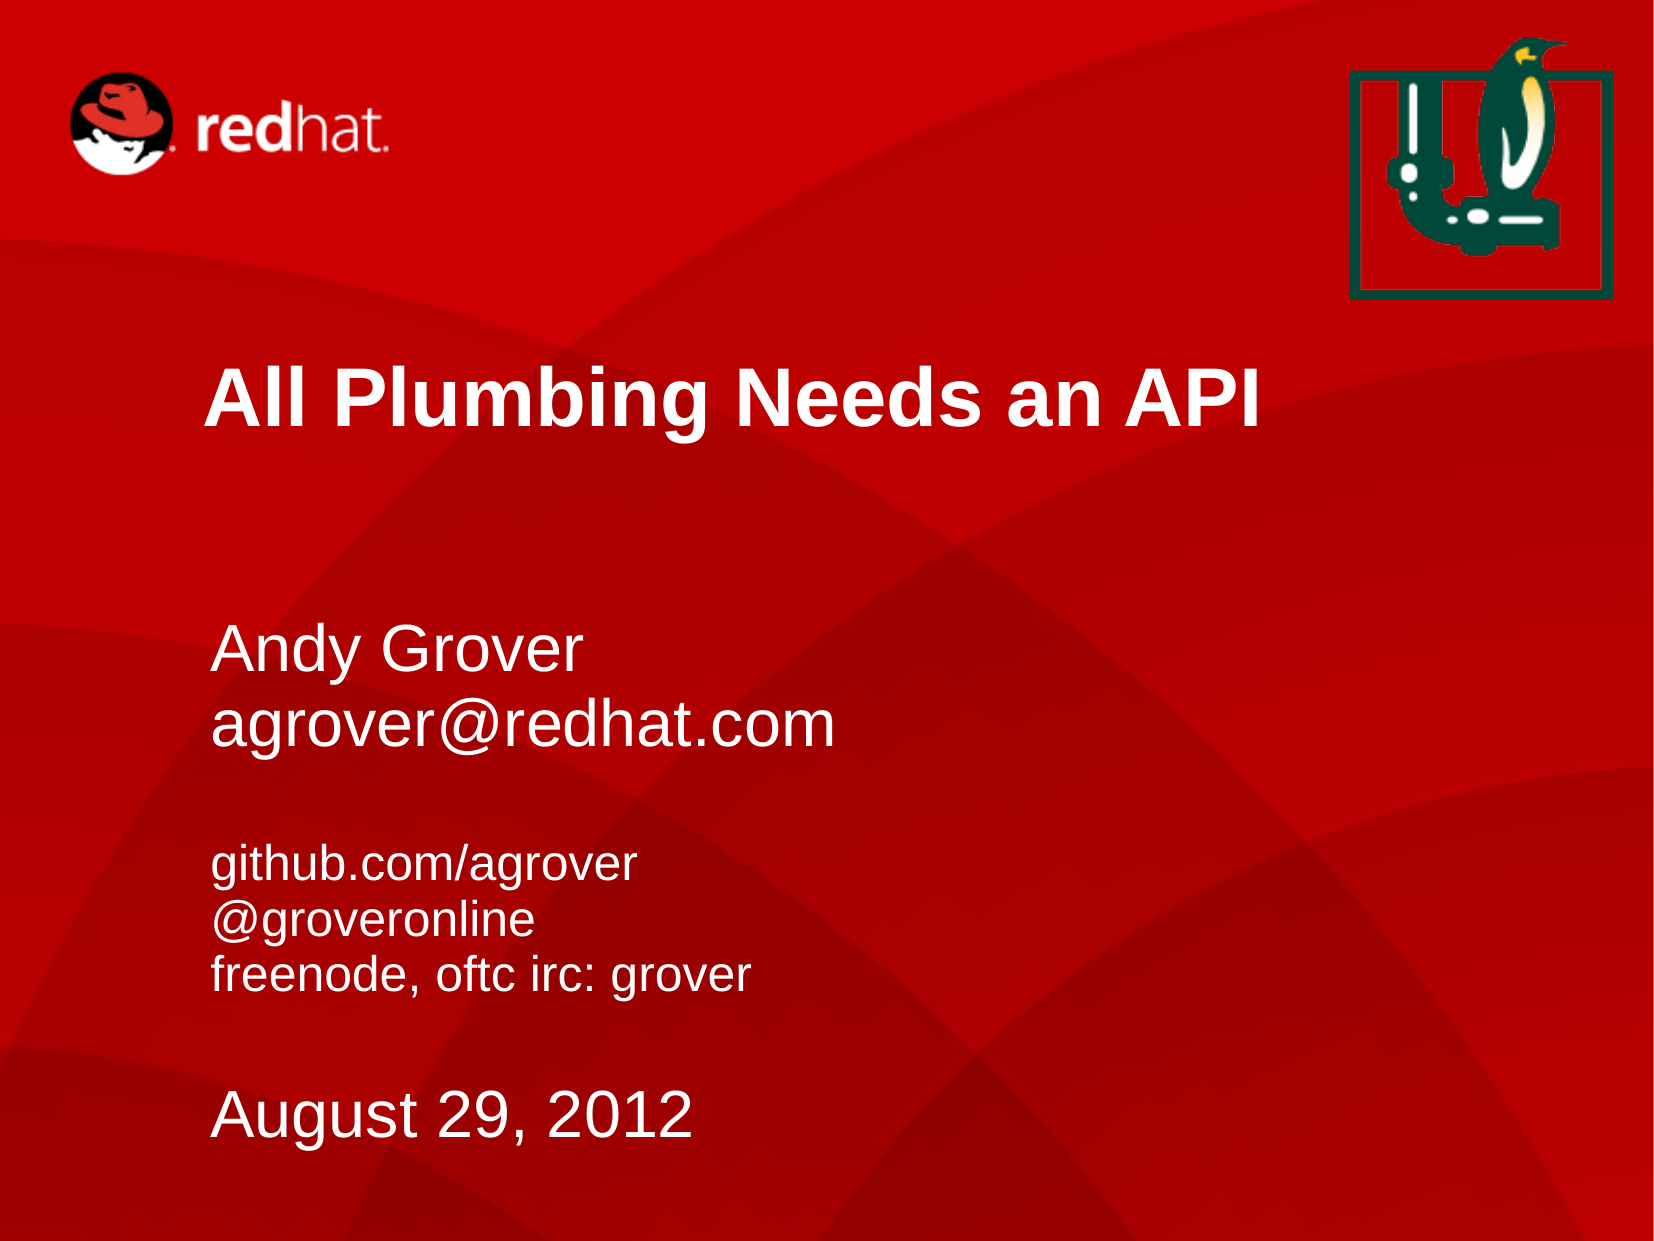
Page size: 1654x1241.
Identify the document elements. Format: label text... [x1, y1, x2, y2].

text_box All Plumbing Needs an API [187, 297, 1426, 518]
picture [0, 0, 1654, 1241]
text_box Andy Grover agrover@redhat.com github.com/agrover @groveronline freenode, oftc irc: grover August 29, 2012 [195, 566, 1388, 1122]
